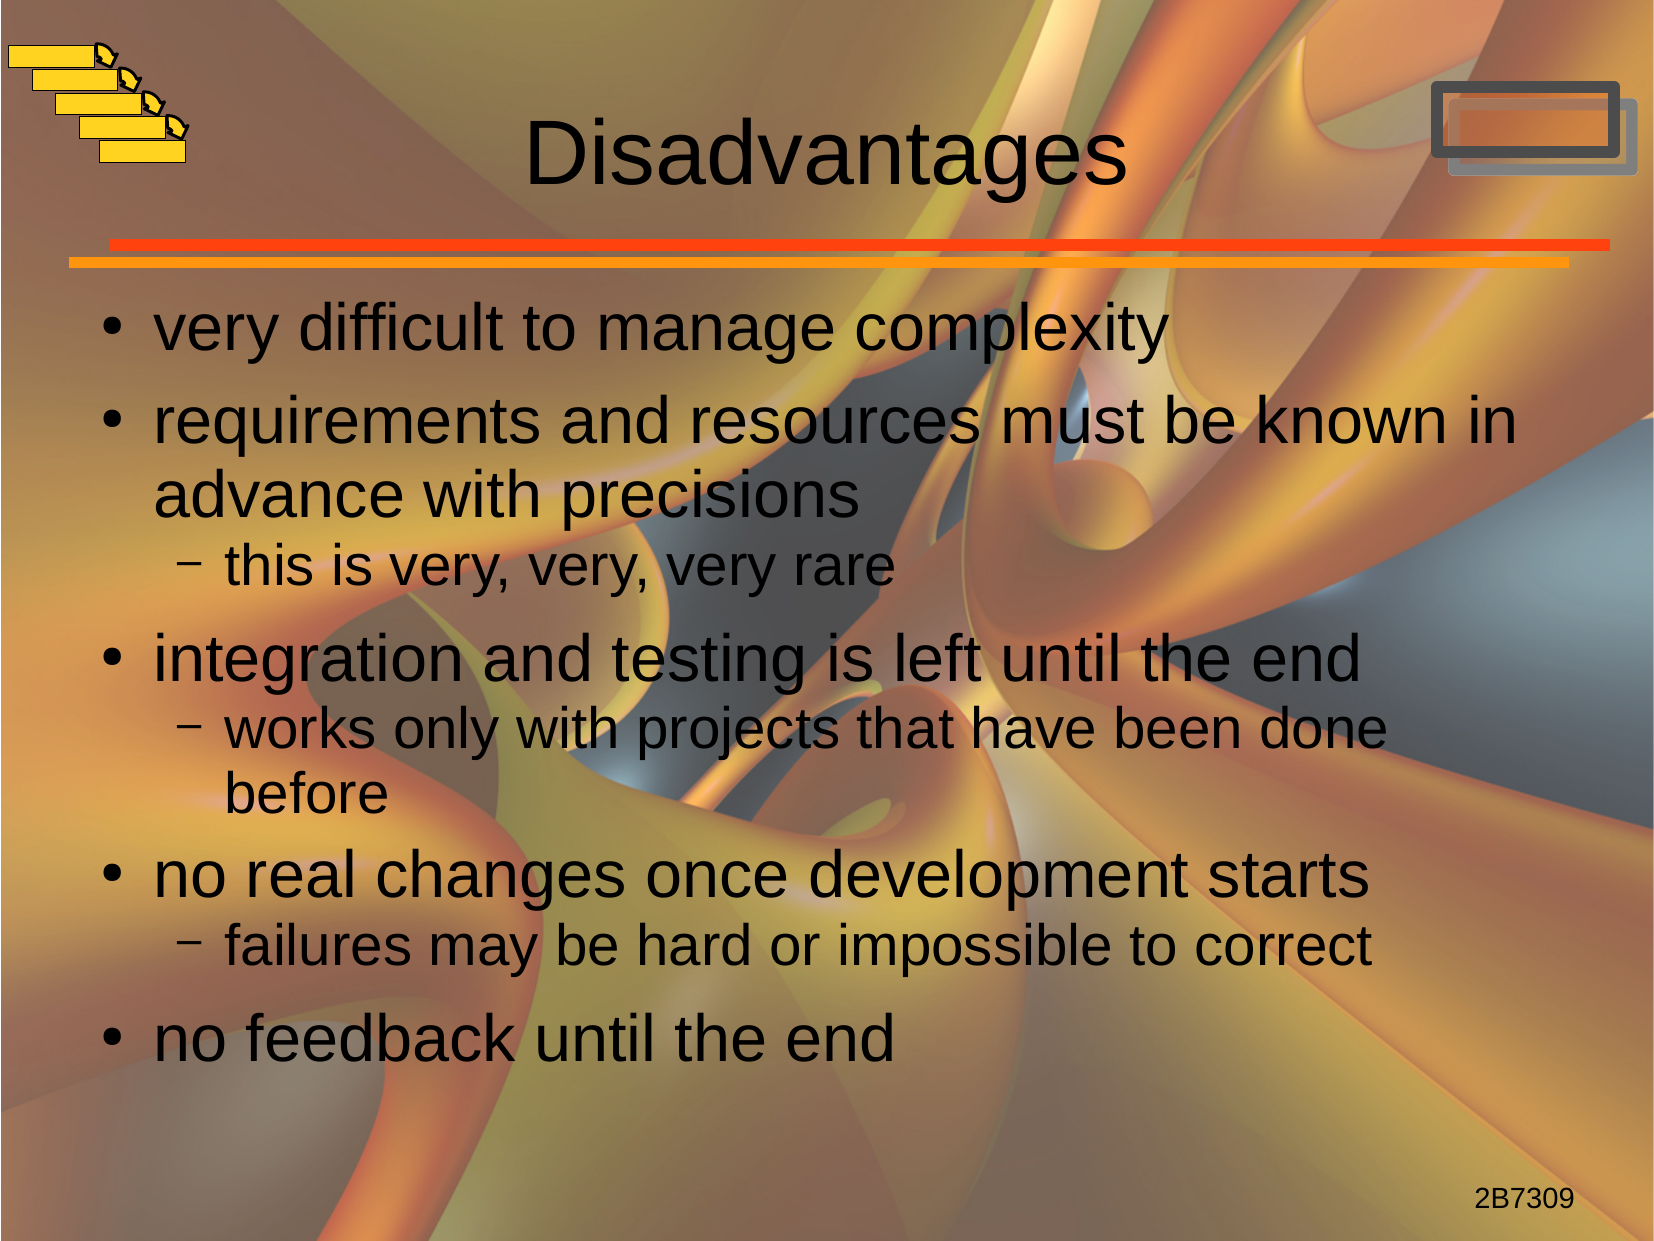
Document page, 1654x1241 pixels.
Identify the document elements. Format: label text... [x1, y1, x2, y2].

text_box [8, 45, 95, 68]
list very difficult to manage complexity requirements and resources must be known in advance with precisions this is very, very, very rare integration and testing is left until the end works only with projects that have been done before no real changes once development starts failures may be hard or impossible to correct no feedback until the end [82, 290, 1571, 1156]
text_box [55, 93, 142, 115]
title Disadvantages [82, 49, 1571, 257]
text_box [32, 69, 118, 91]
text_box [96, 43, 118, 68]
text_box [119, 68, 141, 92]
text_box [79, 91, 189, 163]
